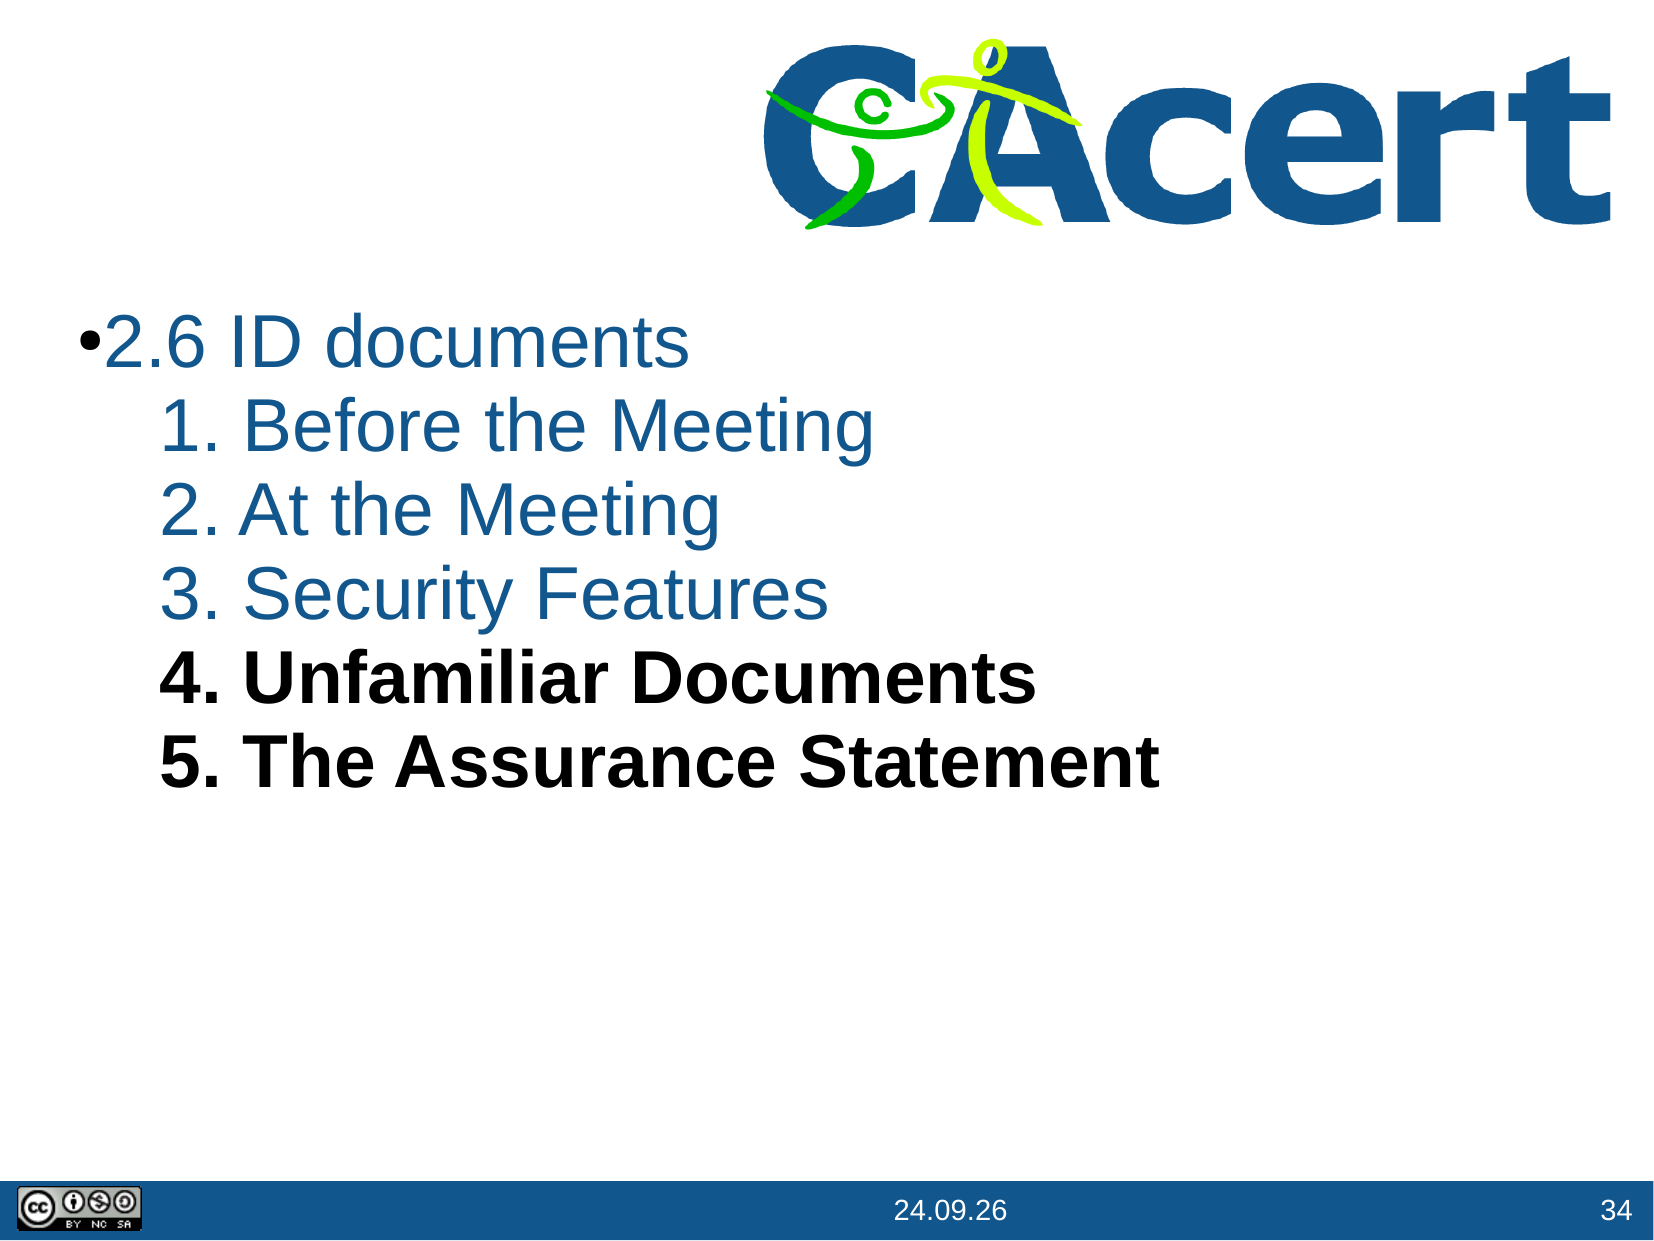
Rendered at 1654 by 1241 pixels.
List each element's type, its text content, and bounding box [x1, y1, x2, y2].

picture [761, 35, 1613, 231]
picture [17, 1186, 142, 1231]
title 2.6 ID documents 1. Before the Meeting 2. At the Meeting 3. Security Features 4. Unfamiliar Documents 5. The Assurance Statement [76, 299, 1565, 804]
